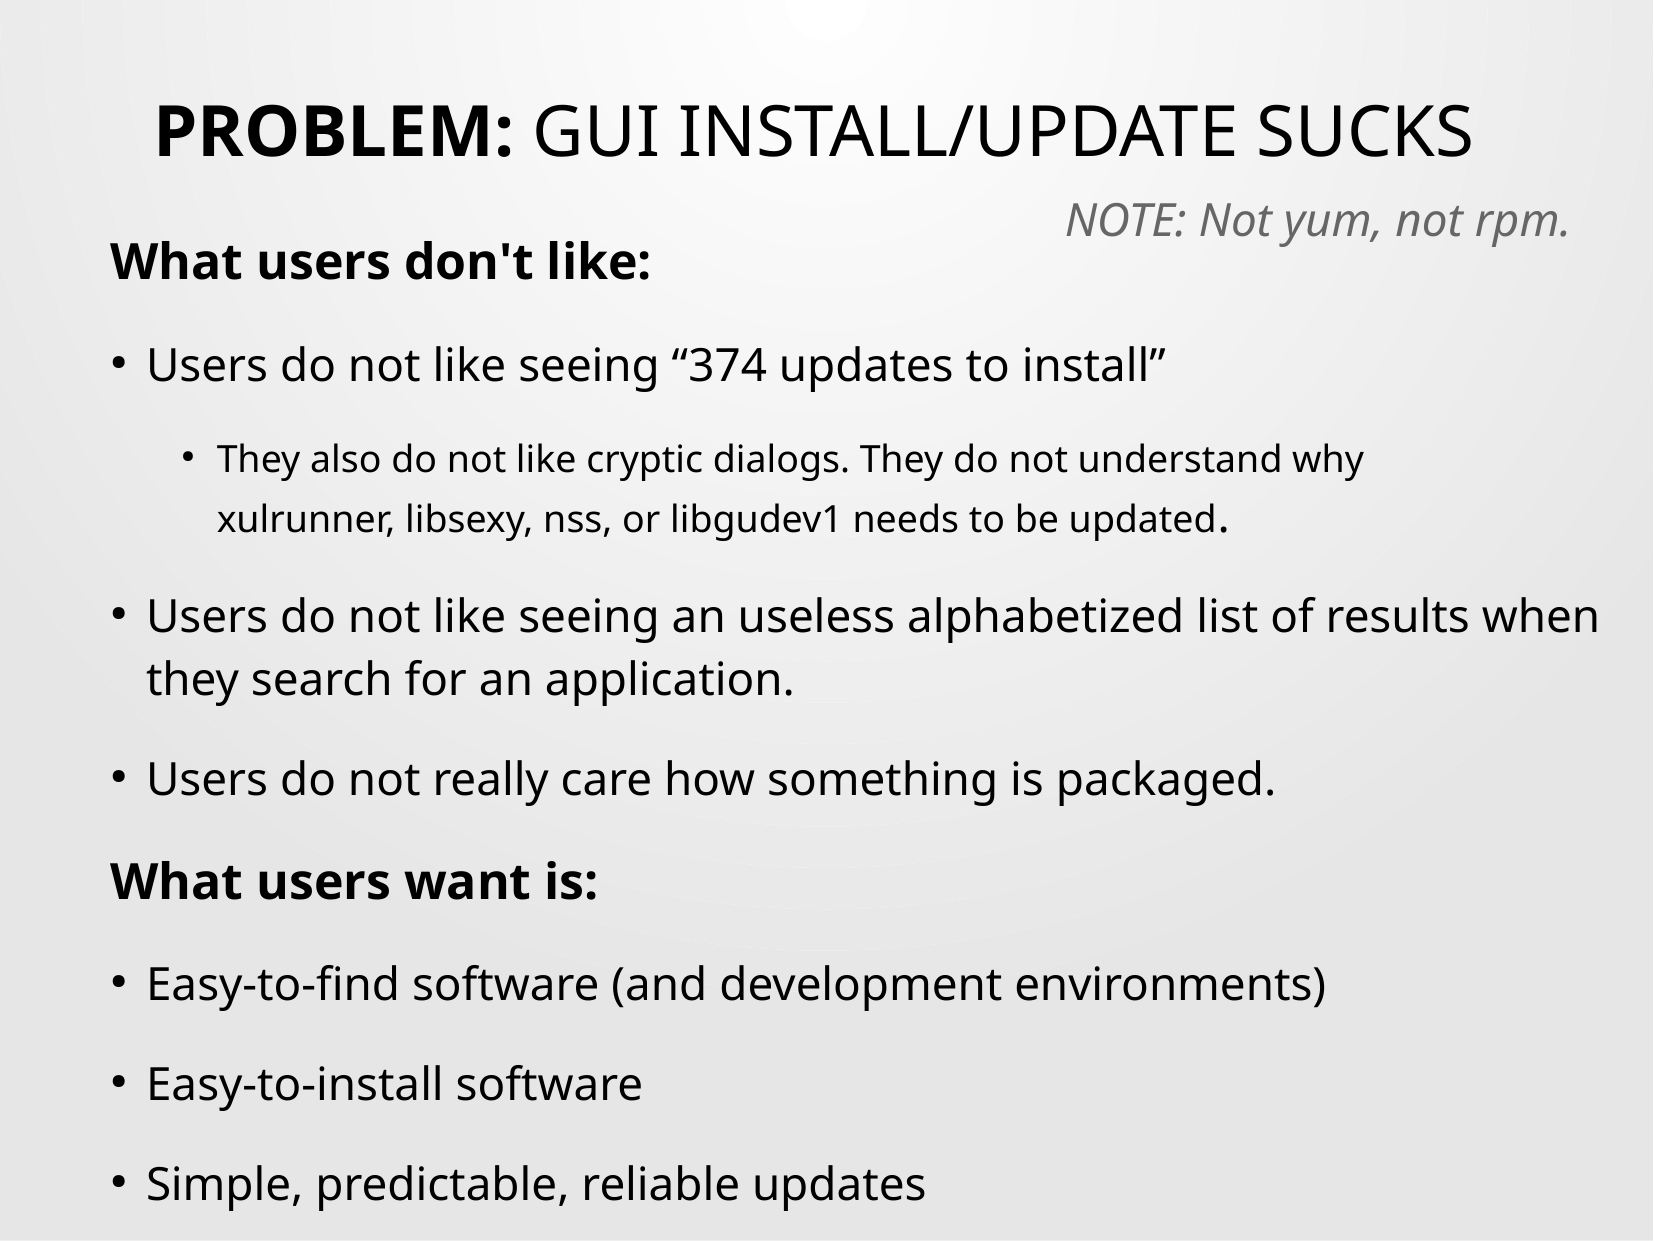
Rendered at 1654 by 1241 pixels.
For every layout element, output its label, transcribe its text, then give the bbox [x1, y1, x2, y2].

text_box PROBLEM: GUI INSTALL/UPDATE SUCKS [138, 72, 1515, 178]
text_box What users don't like: Users do not like seeing “374 updates to install” They also do not like cryptic dialogs. They do not understand why xulrunner, libsexy, nss, or libgudev1 needs to be updated. Users do not like seeing an useless alphabetized list of results when they search for an application. Users do not really care how something is packaged. What users want is: Easy-to-find software (and development environments) Easy-to-install software Simple, predictable, reliable updates [60, 219, 1561, 1210]
text_box NOTE: Not yum, not rpm. [1050, 180, 1601, 256]
